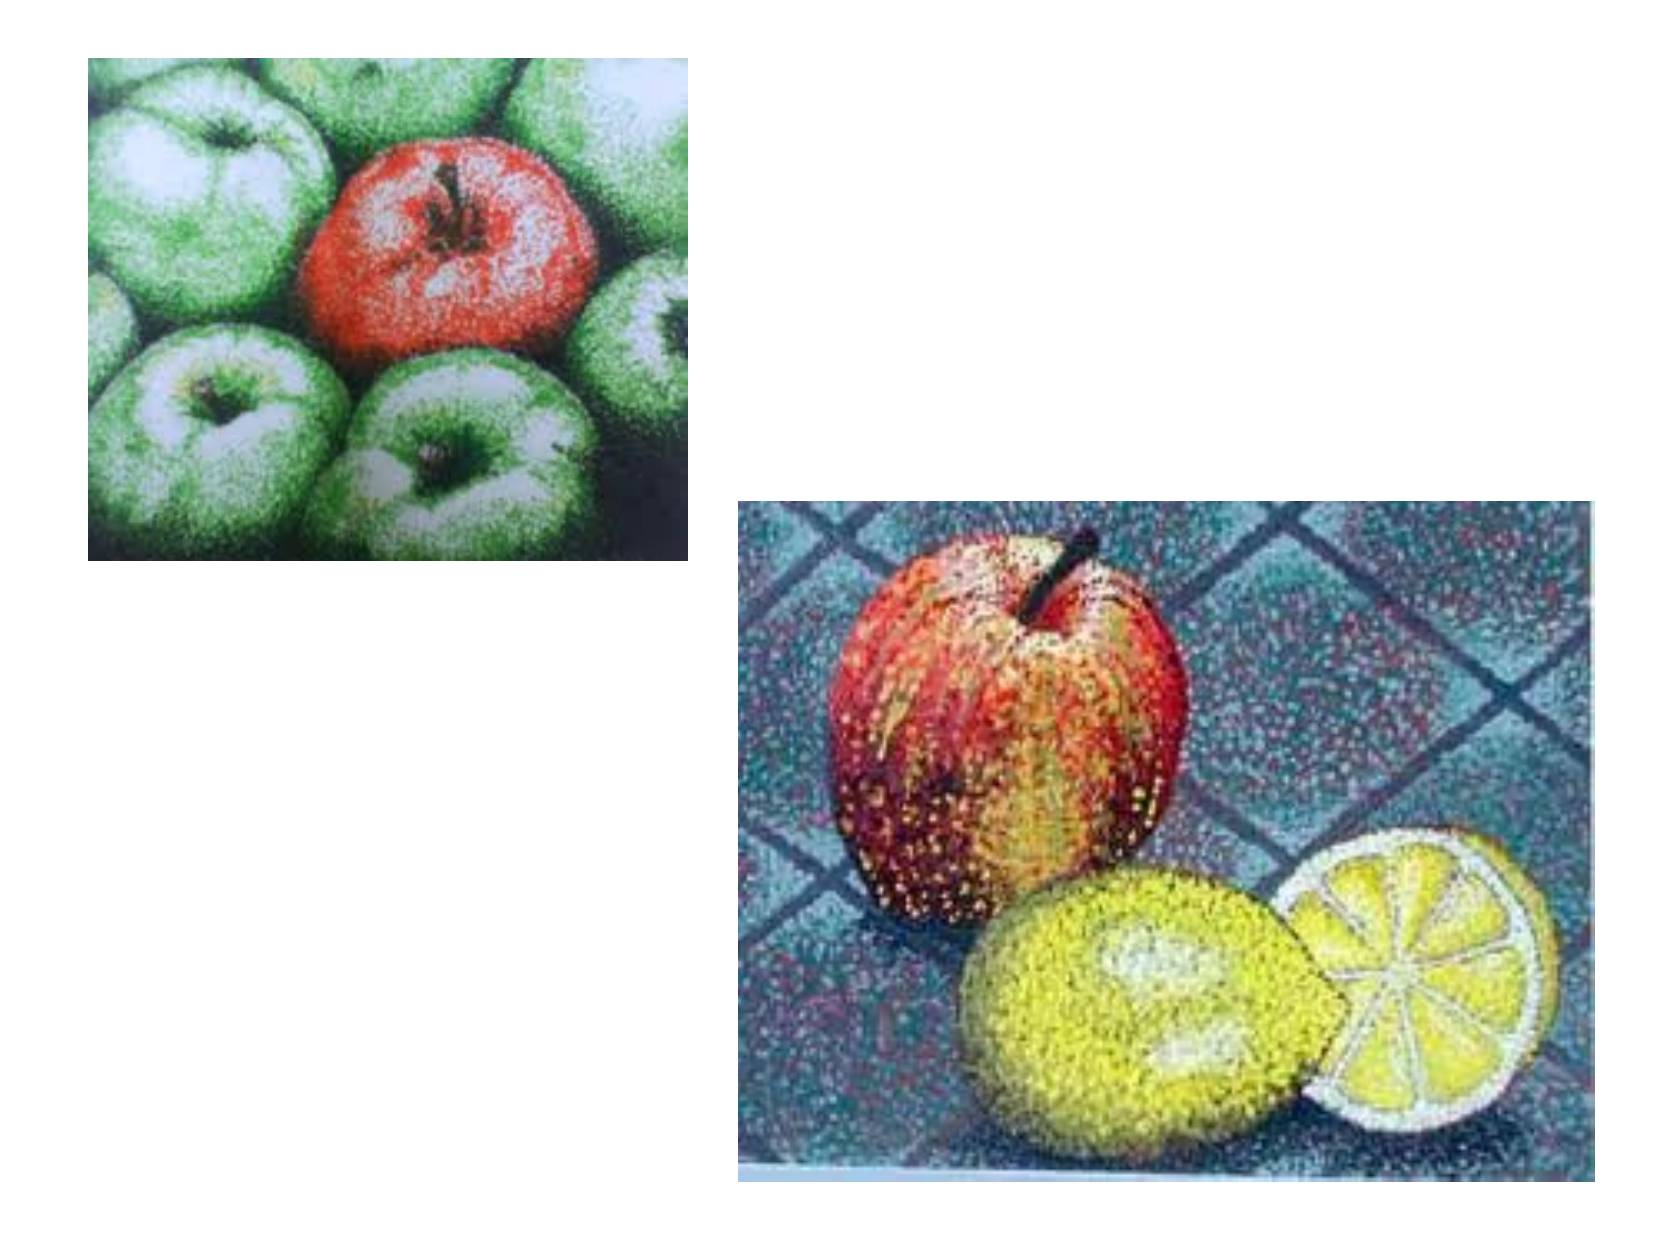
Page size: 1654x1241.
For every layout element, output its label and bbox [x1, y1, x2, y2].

picture [88, 58, 688, 562]
picture [738, 501, 1595, 1182]
